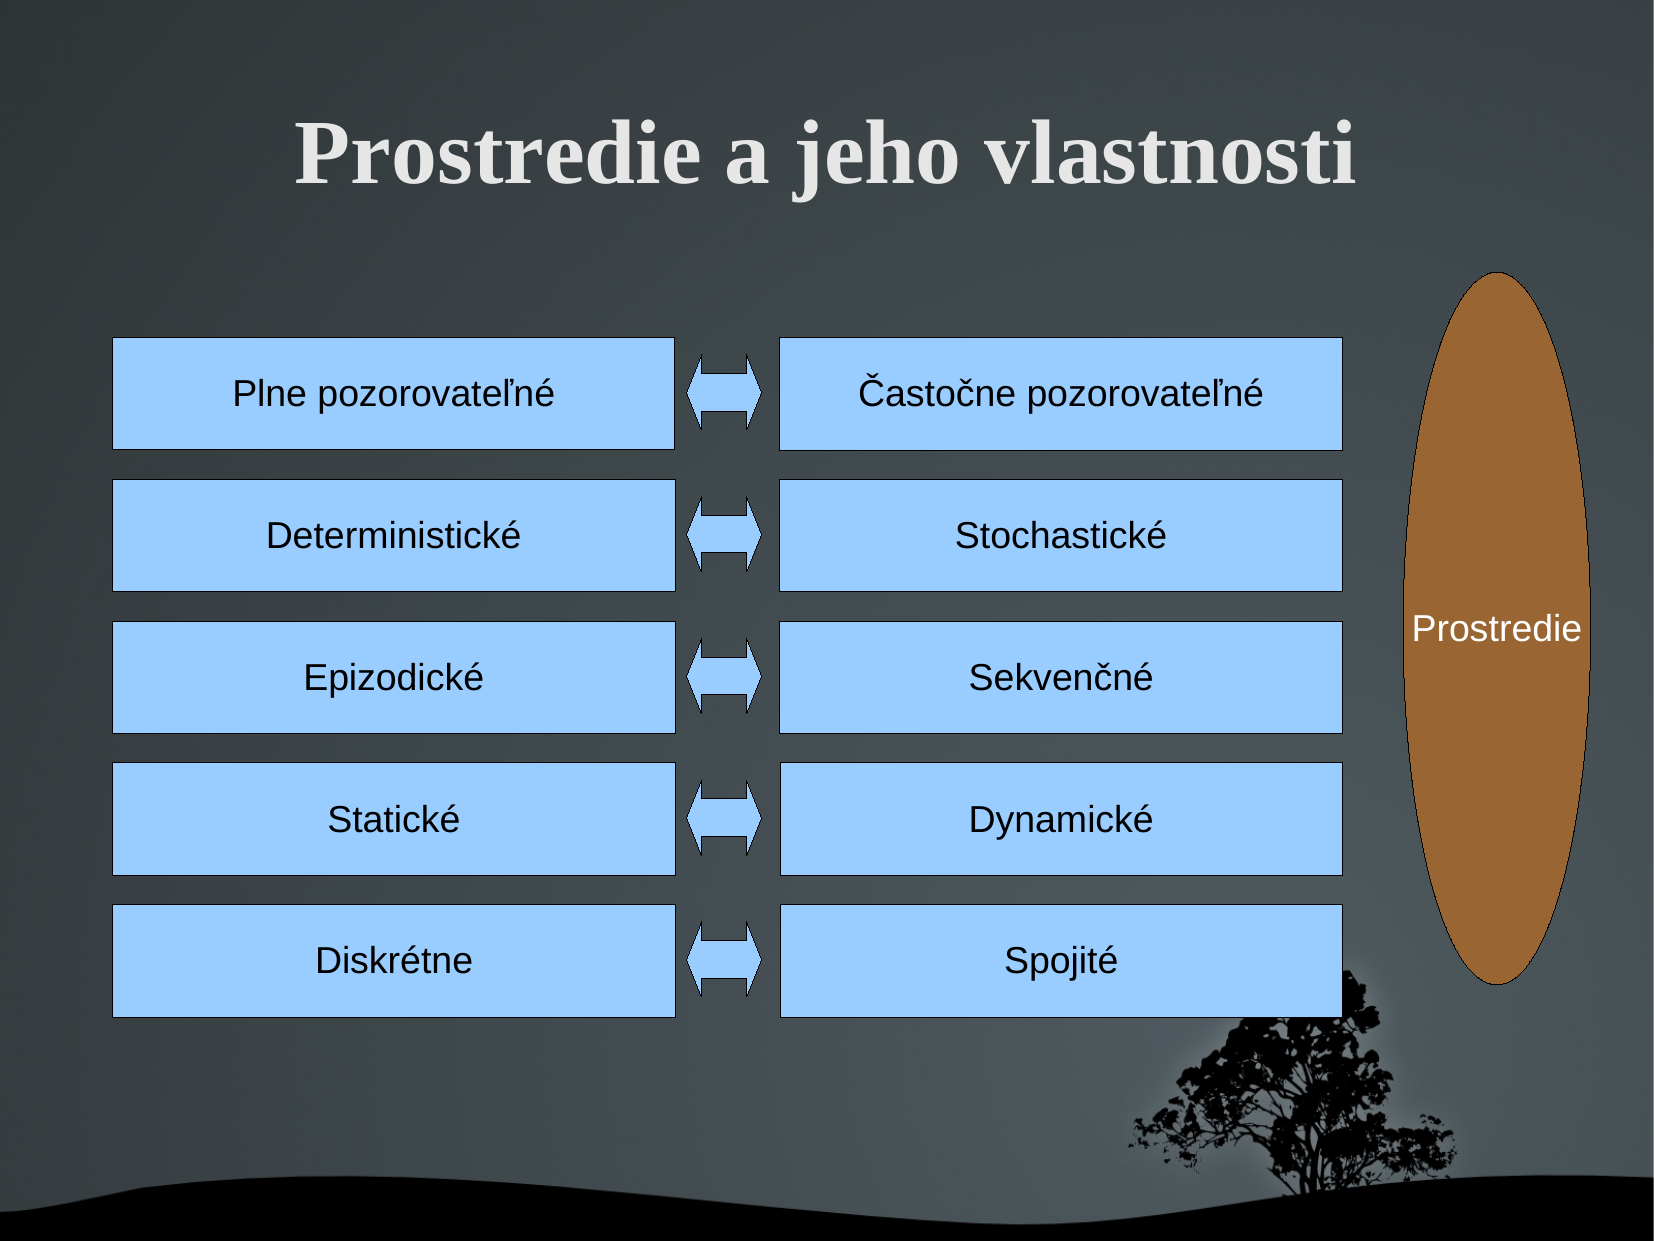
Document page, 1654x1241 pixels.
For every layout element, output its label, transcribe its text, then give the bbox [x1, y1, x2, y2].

text_box [686, 921, 762, 997]
text_box [686, 354, 762, 430]
text_box Plne pozorovateľné [112, 337, 675, 450]
text_box Statické [112, 762, 676, 876]
text_box Stochastické [779, 479, 1343, 592]
text_box Sekvenčné [779, 621, 1343, 734]
title Prostredie a jeho vlastnosti [82, 49, 1571, 257]
text_box Deterministické [112, 479, 676, 592]
text_box Epizodické [112, 621, 676, 734]
text_box Prostredie [1403, 272, 1591, 985]
text_box [686, 638, 762, 714]
text_box Dynamické [780, 762, 1343, 876]
text_box Diskrétne [112, 904, 676, 1018]
text_box [686, 496, 762, 572]
text_box [686, 780, 762, 856]
text_box Spojité [780, 904, 1343, 1018]
picture [0, 0, 1654, 1241]
text_box Častočne pozorovateľné [779, 337, 1343, 451]
